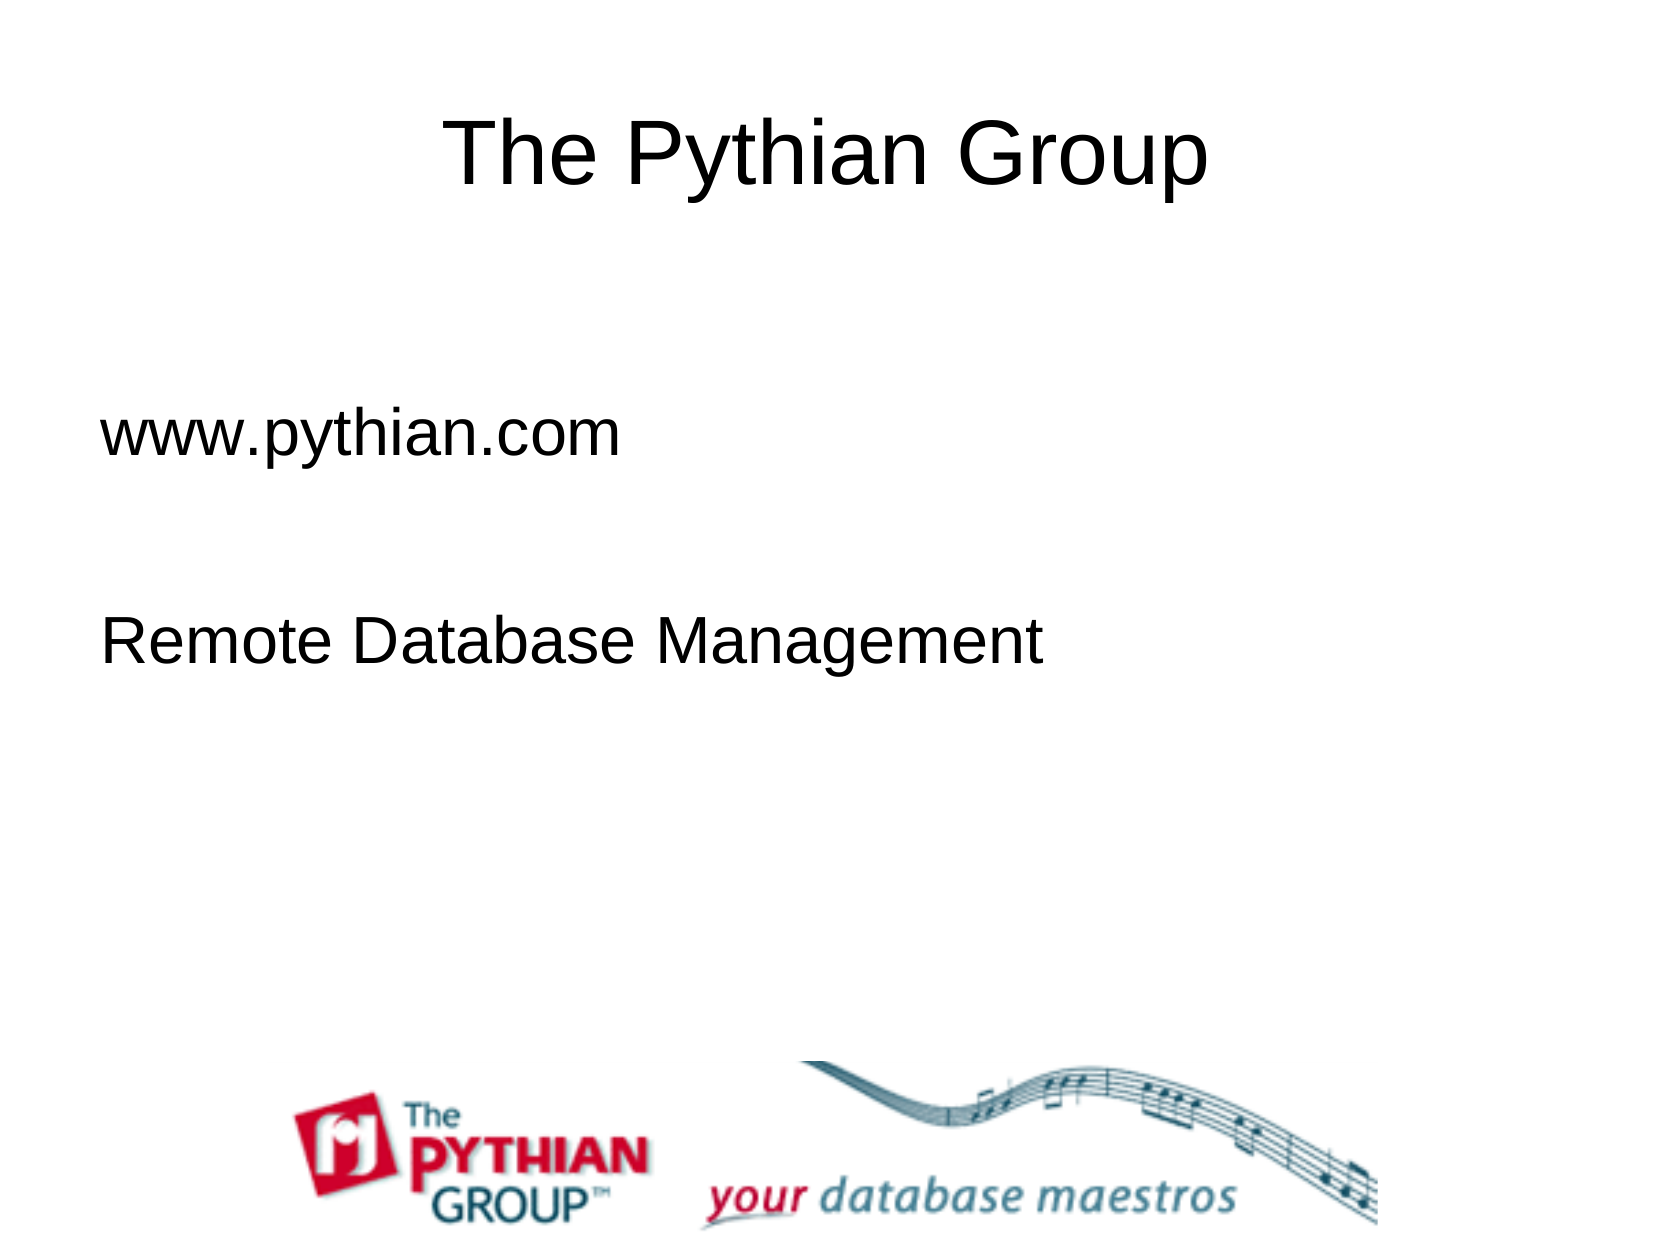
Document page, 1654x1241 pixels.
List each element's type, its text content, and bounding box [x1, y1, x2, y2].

picture [266, 1109, 1378, 1241]
list www.pythian.com Remote Database Management [82, 290, 1571, 1109]
title The Pythian Group [82, 49, 1571, 257]
